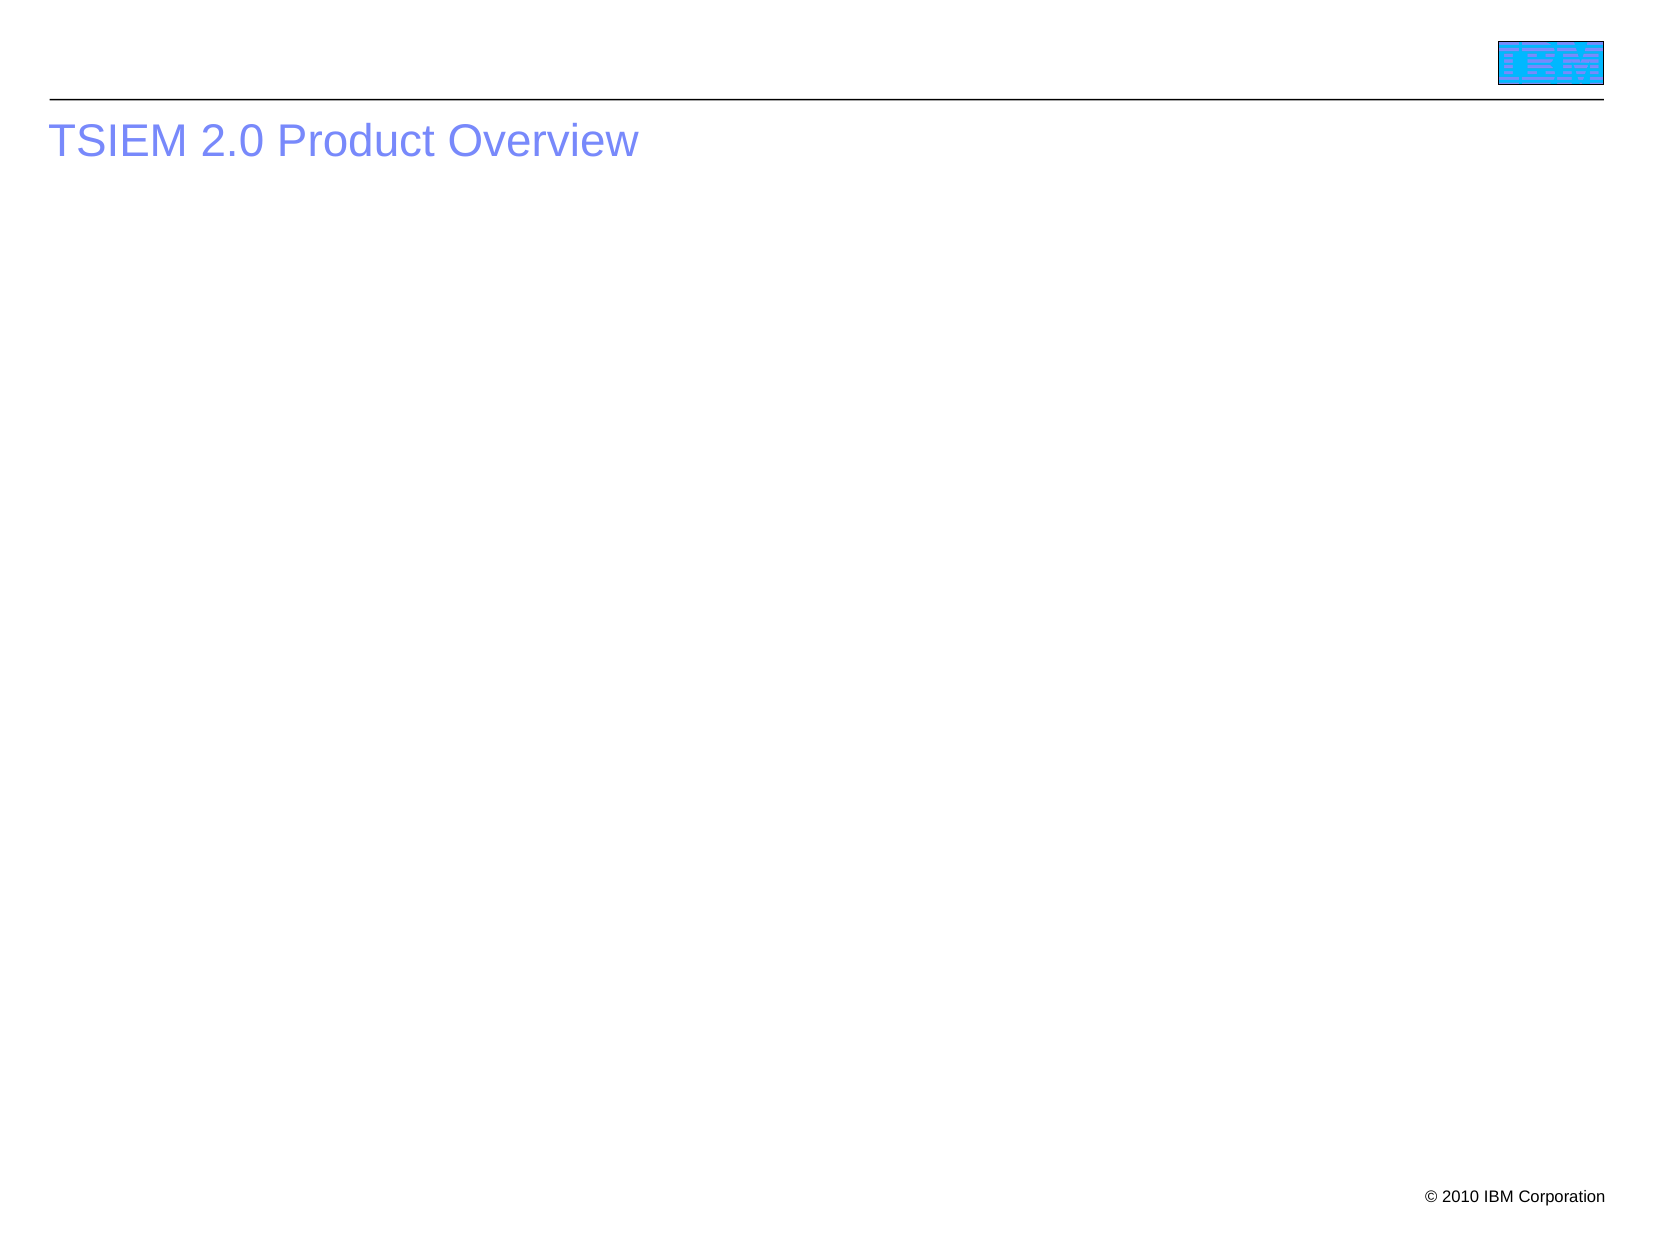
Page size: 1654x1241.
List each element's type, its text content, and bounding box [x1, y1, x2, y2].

title TSIEM 2.0 Product Overview [33, 107, 1604, 239]
